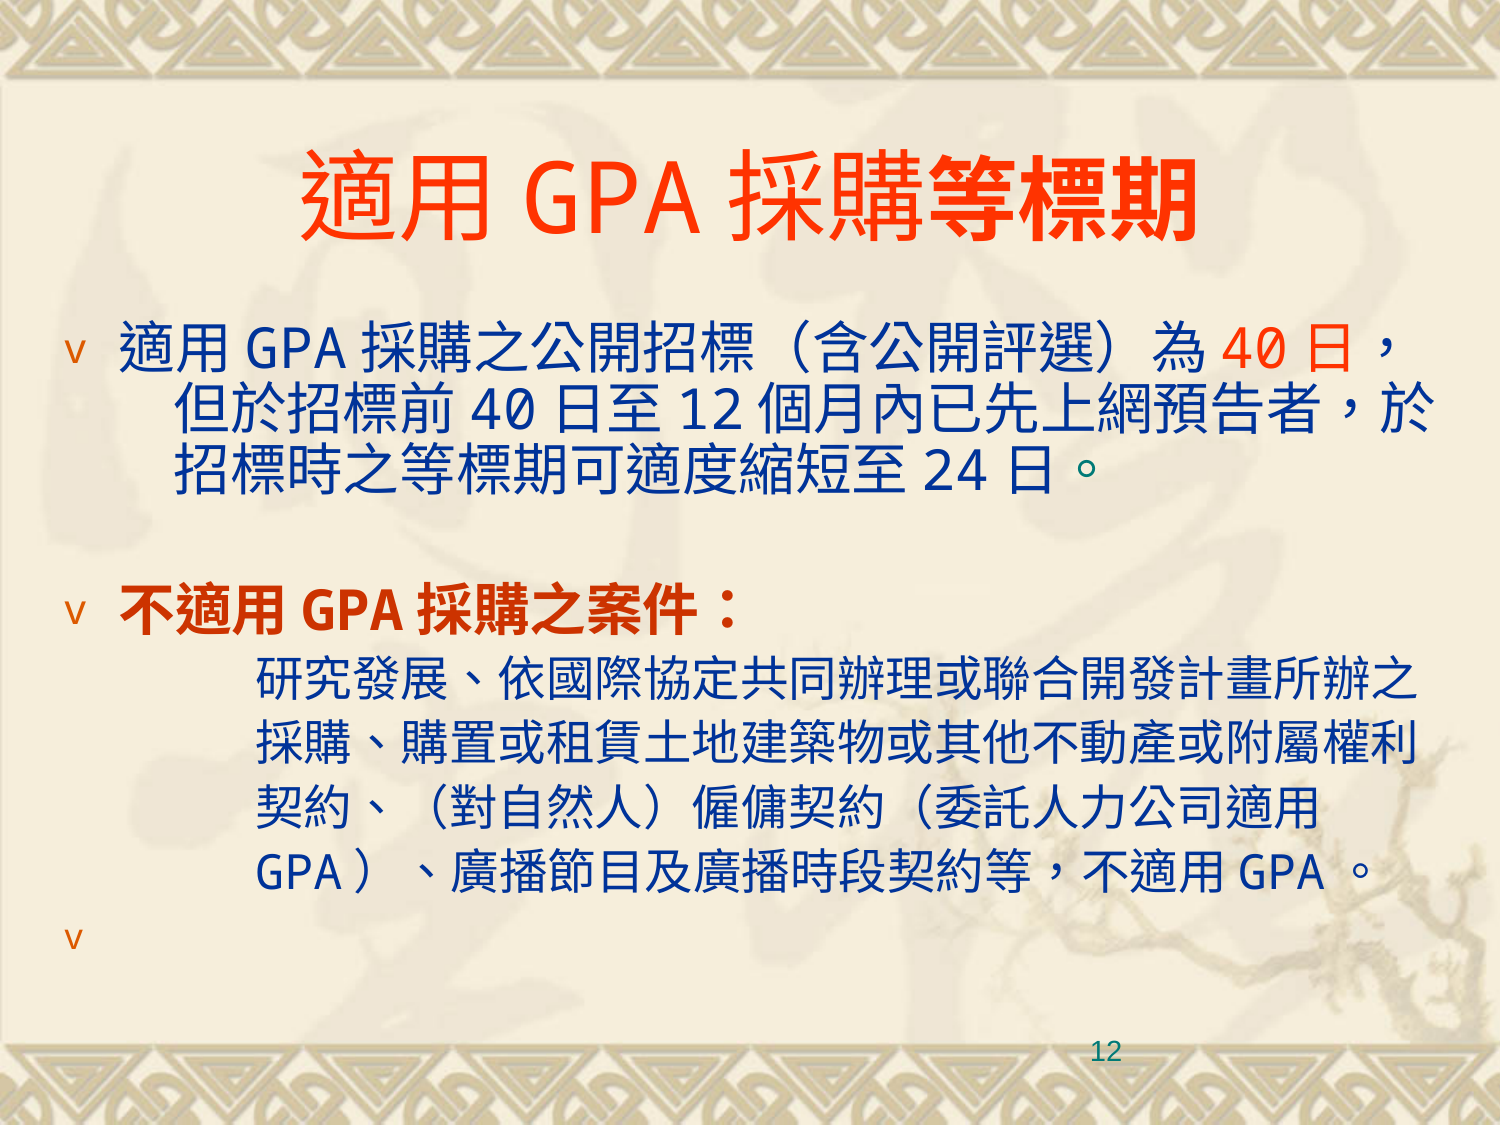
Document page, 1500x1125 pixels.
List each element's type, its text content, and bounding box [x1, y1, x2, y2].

text_box [1074, 1024, 1451, 1103]
list 適用GPA採購之公開招標（含公開評選）為40日，但於招標前40日至12個月內已先上網預告者，於招標時之等標期可適度縮短至24日。 不適用GPA採購之案件： 研究發展、依國際協定共同辦理或聯合開發計畫所辦之 採購、購置或租賃土地建築物或其他不動產或附屬權利 契約、（對自然人）僱傭契約（委託人力公司適用 GPA）、廣播節目及廣播時段契約等，不適用GPA。 [49, 312, 1451, 1001]
title 適用GPA採購等標期 [49, 99, 1451, 288]
